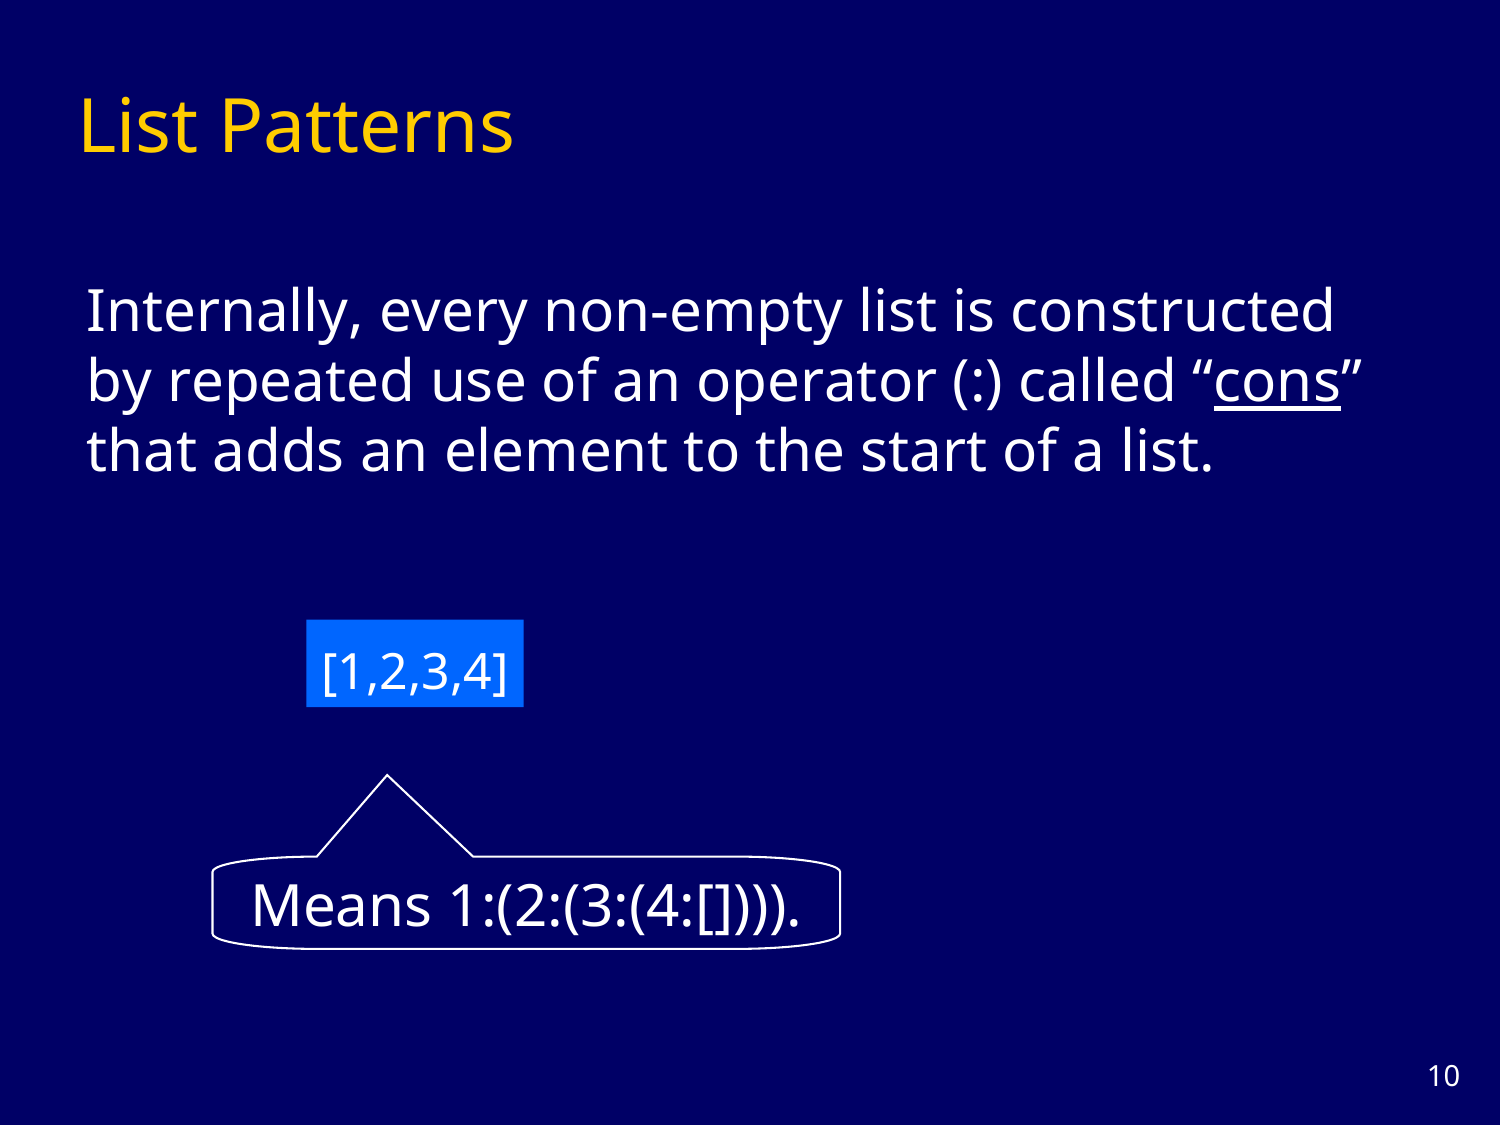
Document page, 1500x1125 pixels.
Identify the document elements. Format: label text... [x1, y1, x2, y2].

title List Patterns [62, 62, 1338, 175]
text_box Internally, every non-empty list is constructed by repeated use of an operator (:) called “cons” that adds an element to the start of a list. [71, 265, 1405, 492]
text_box <number> [1374, 1049, 1476, 1101]
text_box [1,2,3,4] [306, 619, 524, 708]
text_box Means 1:(2:(3:(4:[]))). [212, 775, 841, 949]
